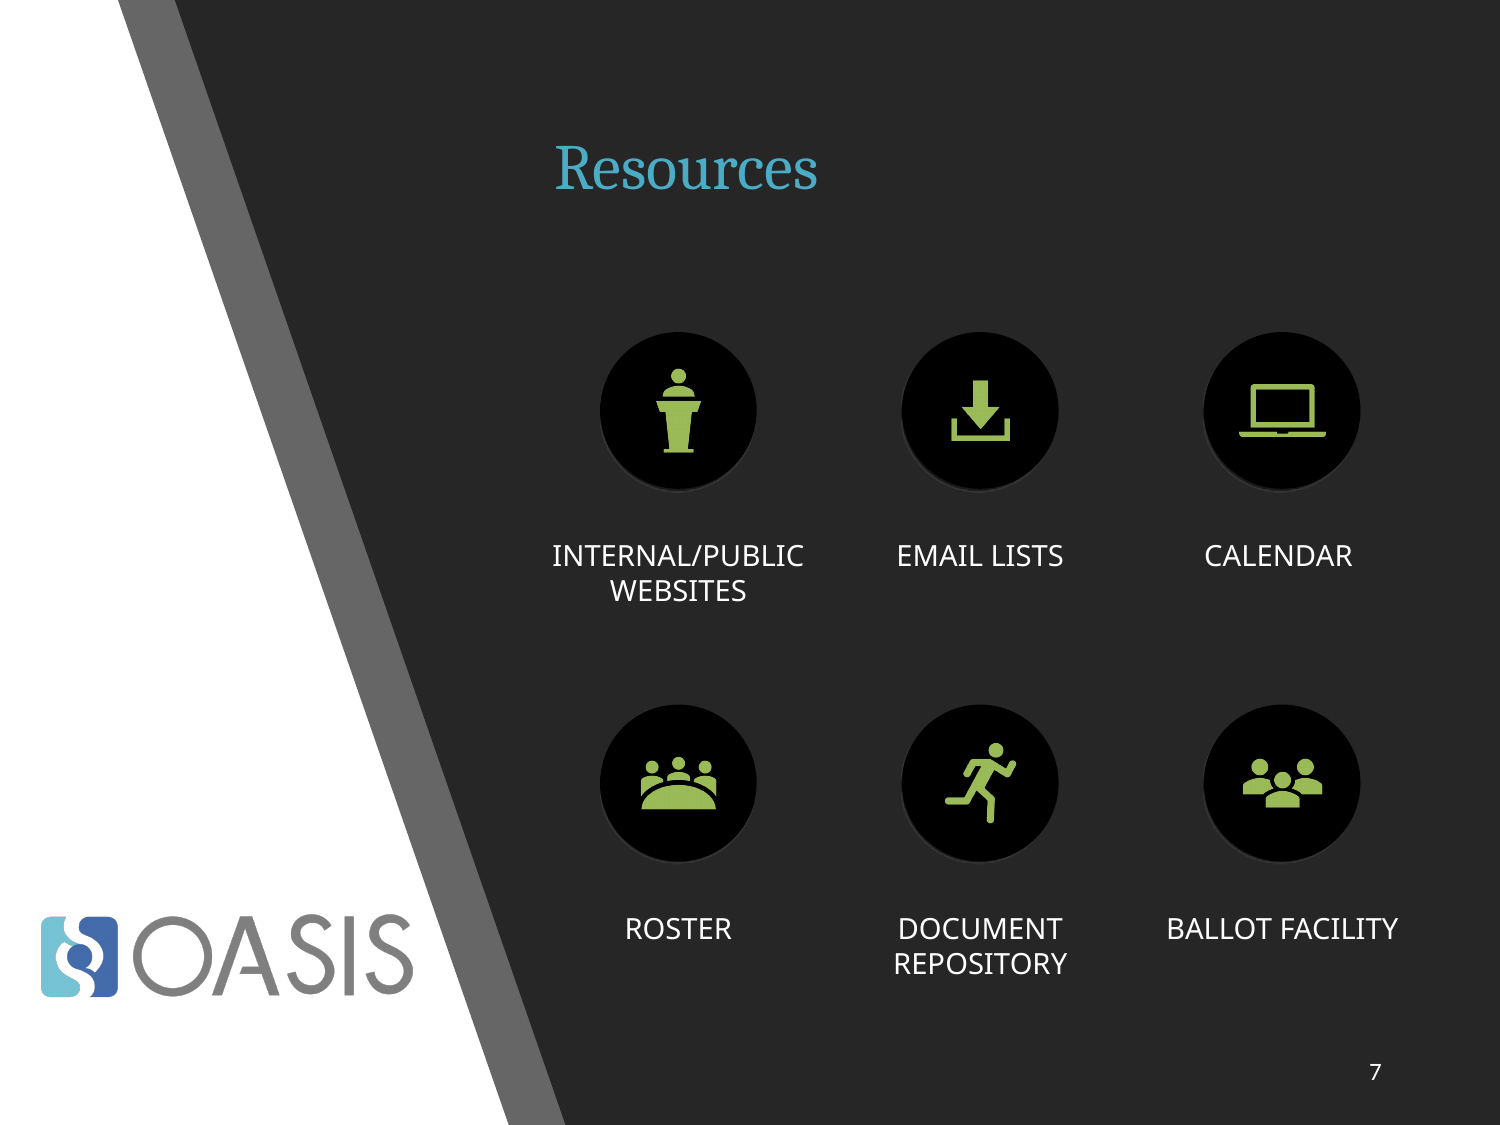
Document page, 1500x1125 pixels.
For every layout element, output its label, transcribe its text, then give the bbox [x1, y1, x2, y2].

text_box Calendar [1153, 537, 1411, 641]
text_box [0, 0, 1500, 1125]
text_box Internal/public websites [549, 537, 807, 641]
text_box Email lists [851, 537, 1109, 641]
title Resources [539, 59, 1421, 278]
text_box Document Repository [851, 910, 1109, 1013]
text_box Roster [549, 910, 807, 1013]
slide_number <number> [1059, 1042, 1397, 1103]
picture [15, 908, 438, 1002]
text_box Ballot Facility [1153, 910, 1411, 1013]
